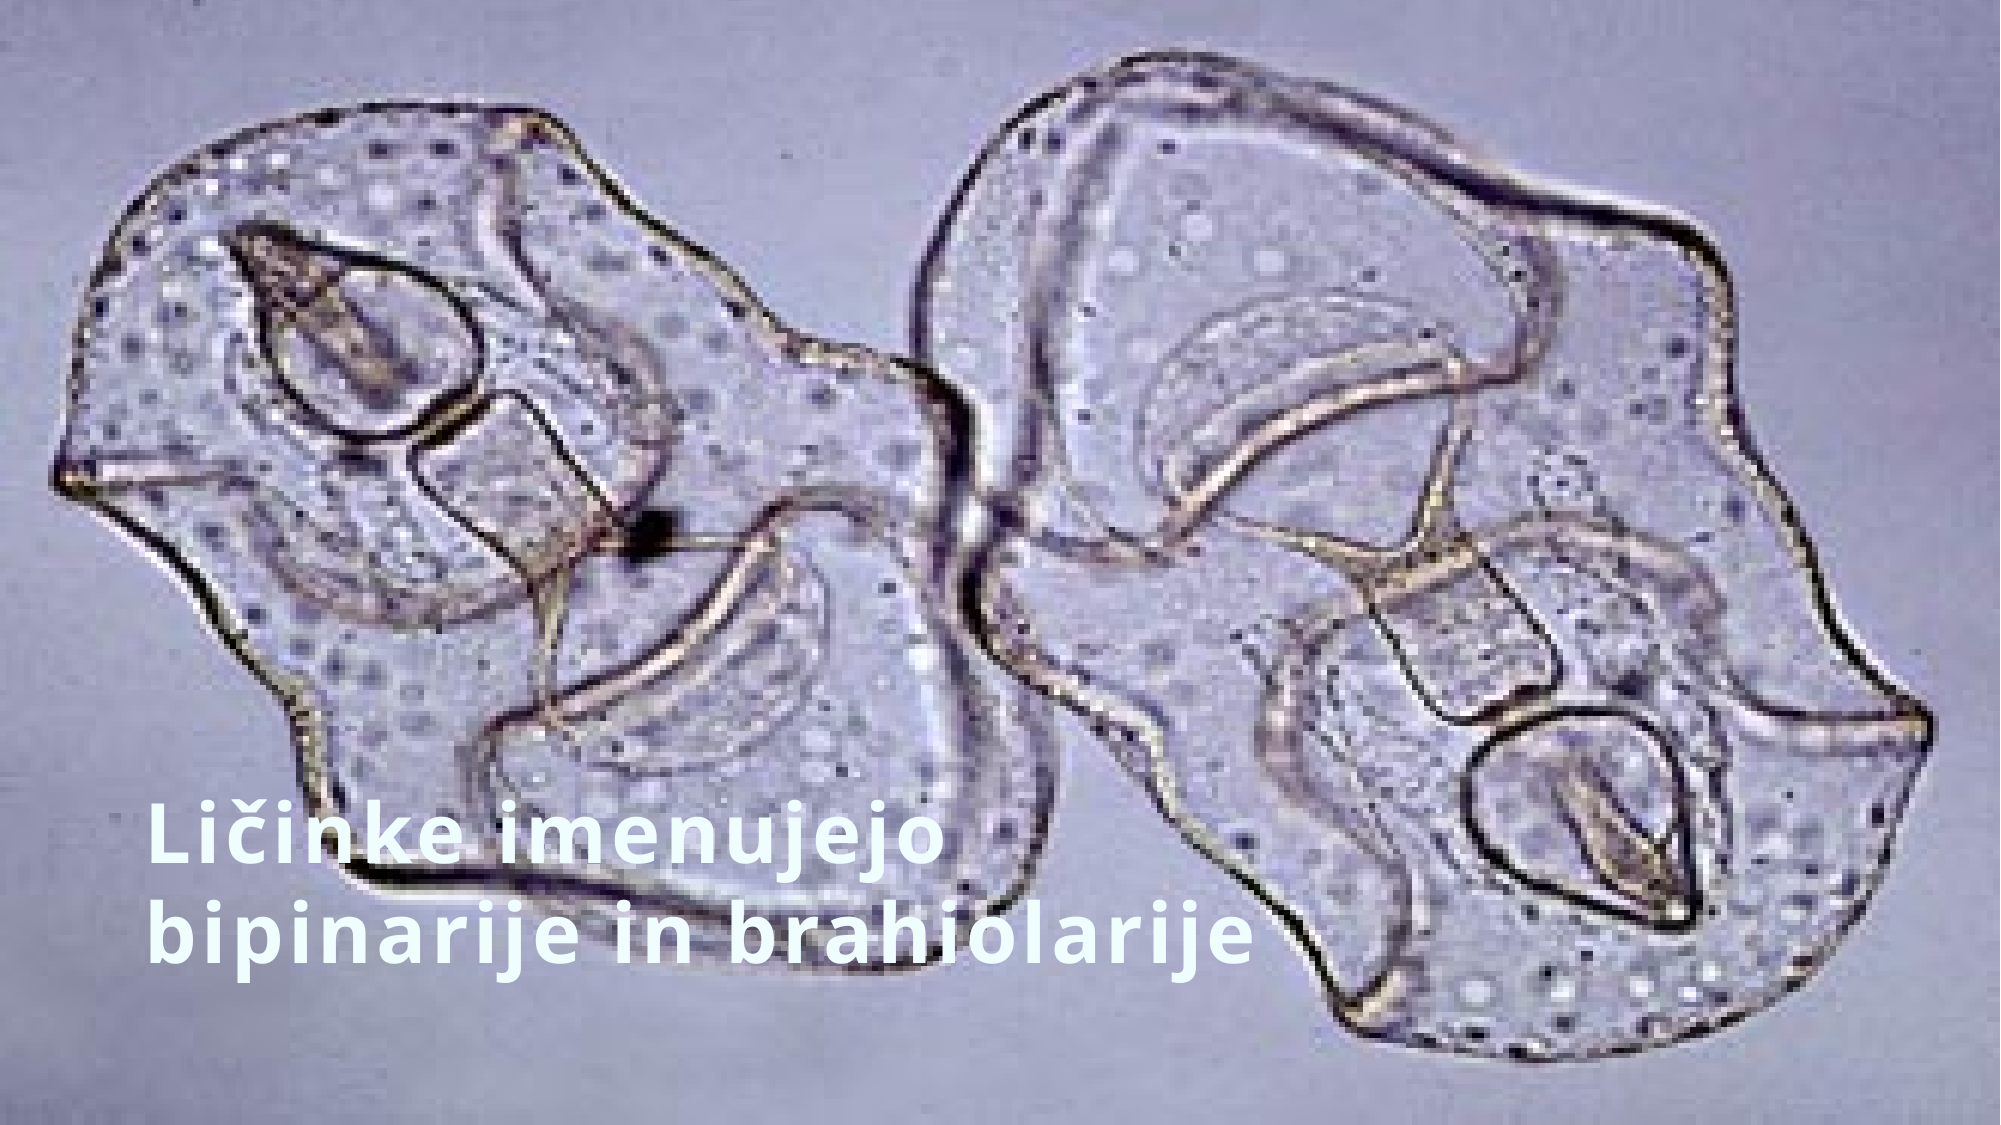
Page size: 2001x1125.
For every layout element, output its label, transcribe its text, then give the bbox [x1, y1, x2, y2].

picture [0, 0, 2000, 1125]
text_box Ličinke imenujejo bipinarije in brahiolarije [130, 772, 1277, 988]
